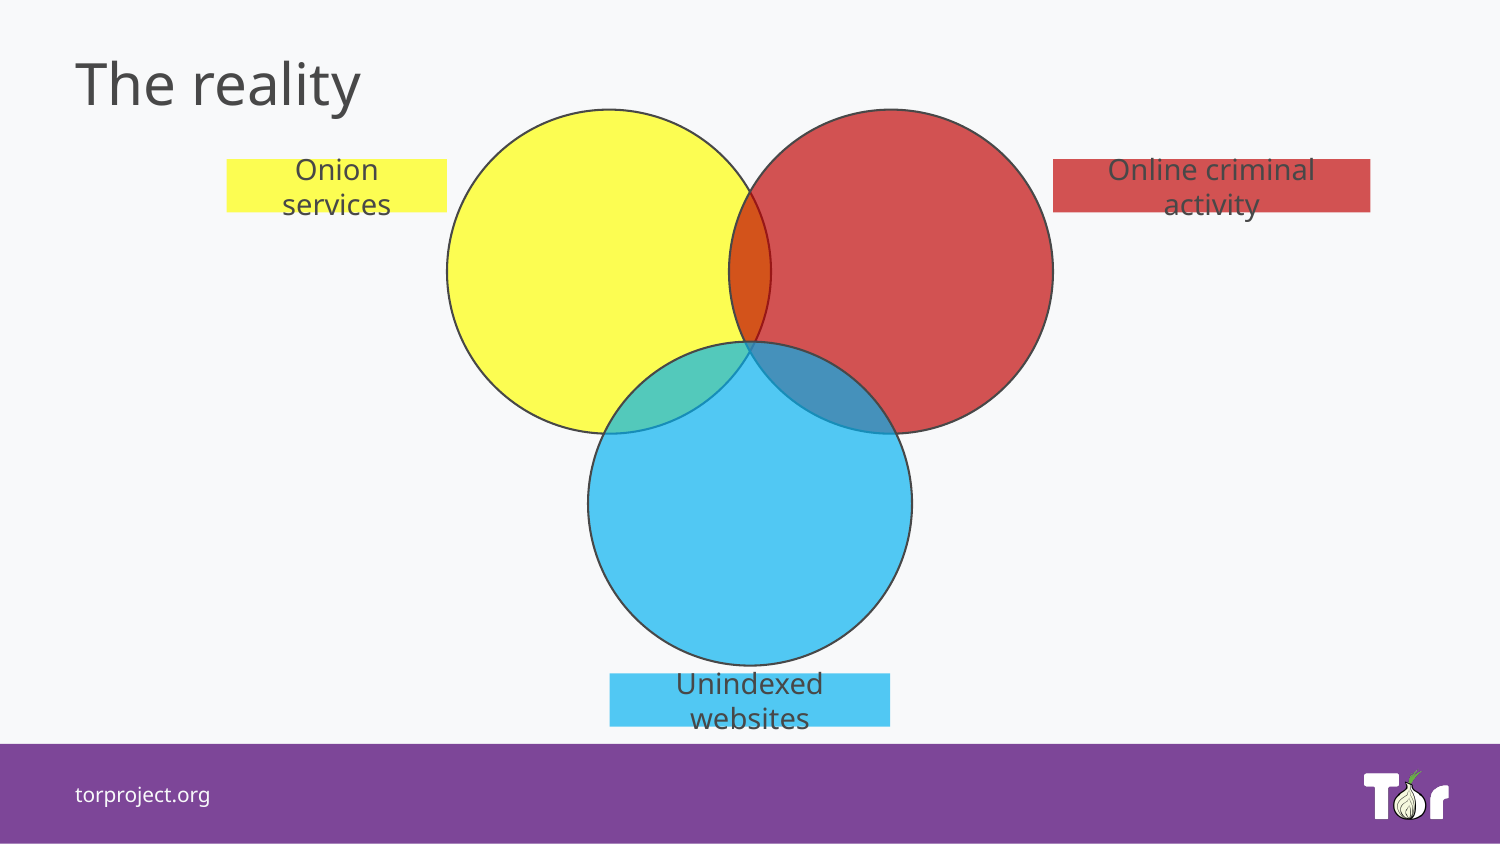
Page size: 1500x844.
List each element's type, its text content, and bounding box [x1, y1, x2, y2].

text_box Unindexed websites [609, 673, 891, 727]
text_box Online criminal activity [1053, 159, 1371, 213]
text_box Onion services [226, 159, 447, 213]
text_box [446, 109, 1054, 666]
picture [1364, 768, 1449, 820]
title The reality [75, 46, 1436, 141]
